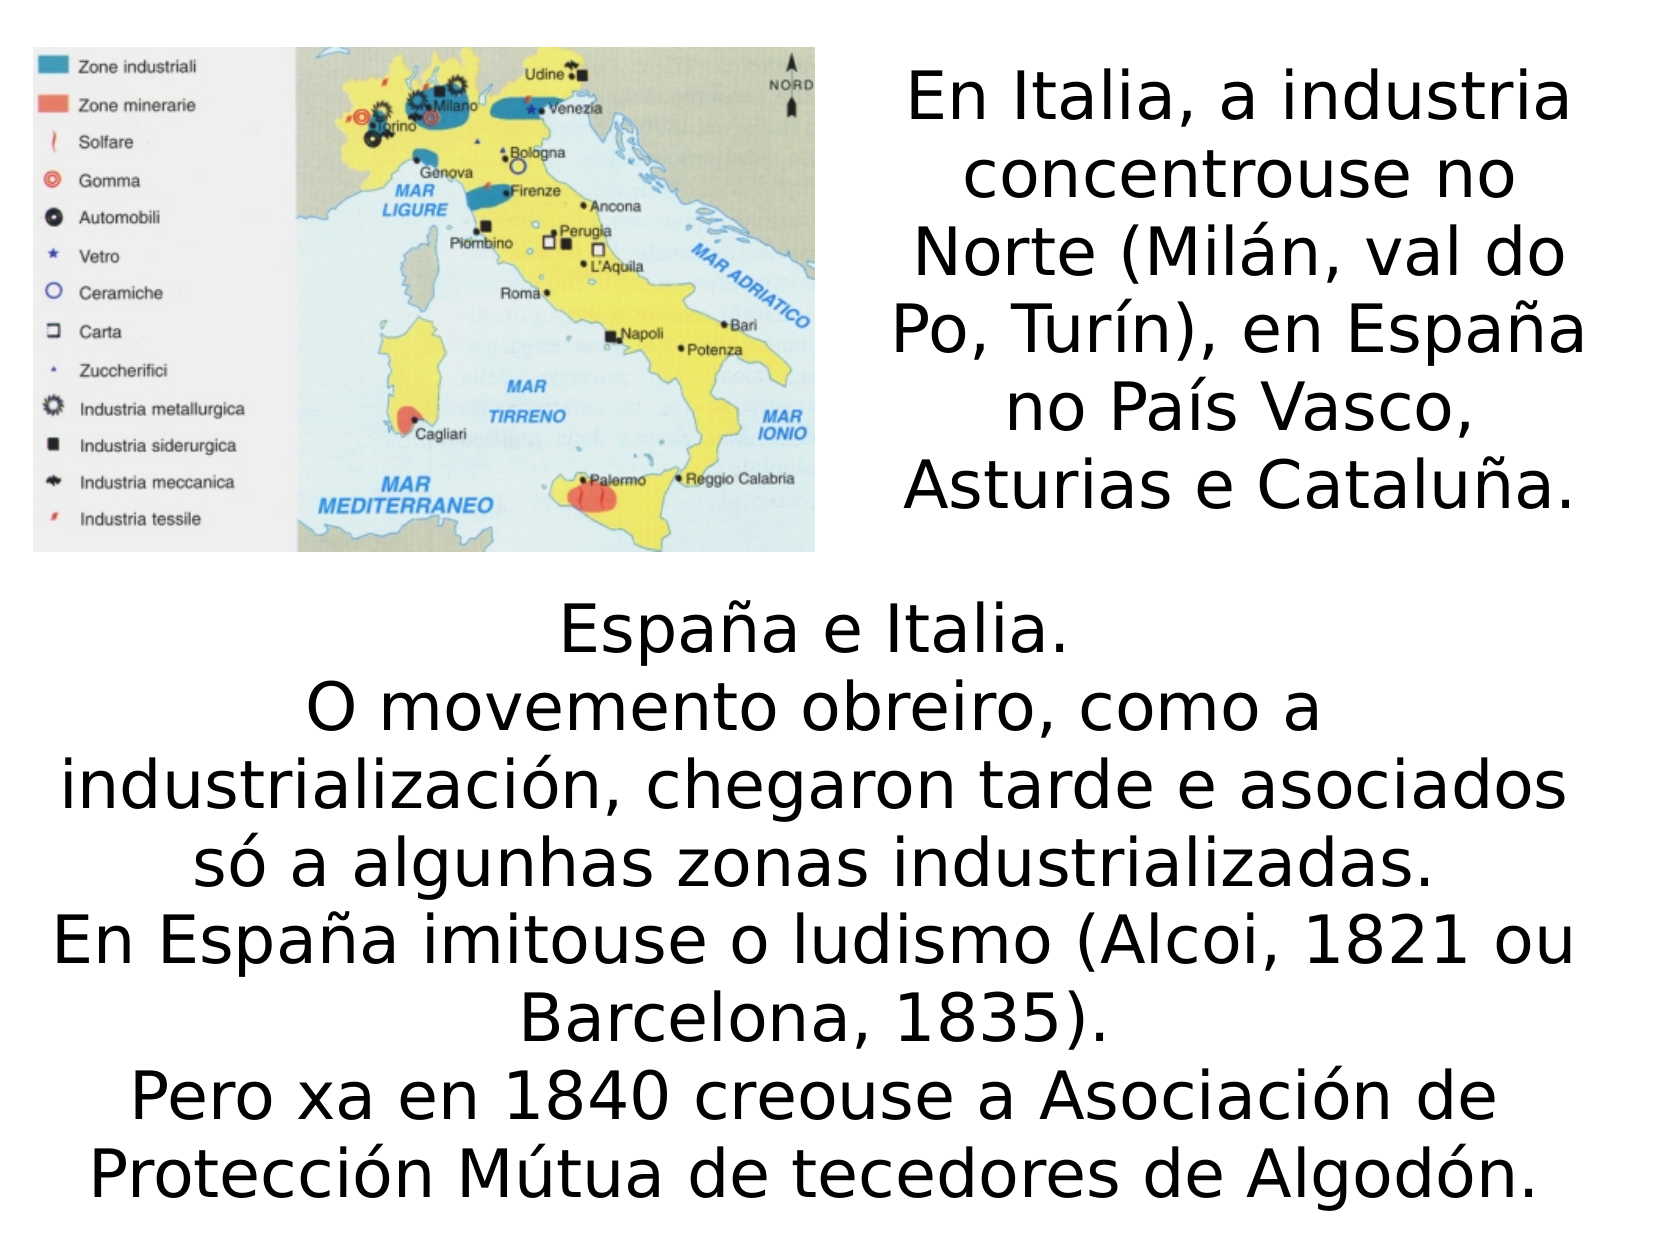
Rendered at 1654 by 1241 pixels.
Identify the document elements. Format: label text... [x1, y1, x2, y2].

subtitle España e Italia. O movemento obreiro, como a industrialización, chegaron tarde e asociados só a algunhas zonas industrializadas. En España imitouse o ludismo (Alcoi, 1821 ou Barcelona, 1835). Pero xa en 1840 creouse a Asociación de Protección Mútua de tecedores de Algodón. [23, 590, 1607, 1213]
picture [33, 47, 815, 552]
text_box En Italia, a industria concentrouse no Norte (Milán, val do Po, Turín), en España no País Vasco, Asturias e Cataluña. [862, 50, 1619, 532]
